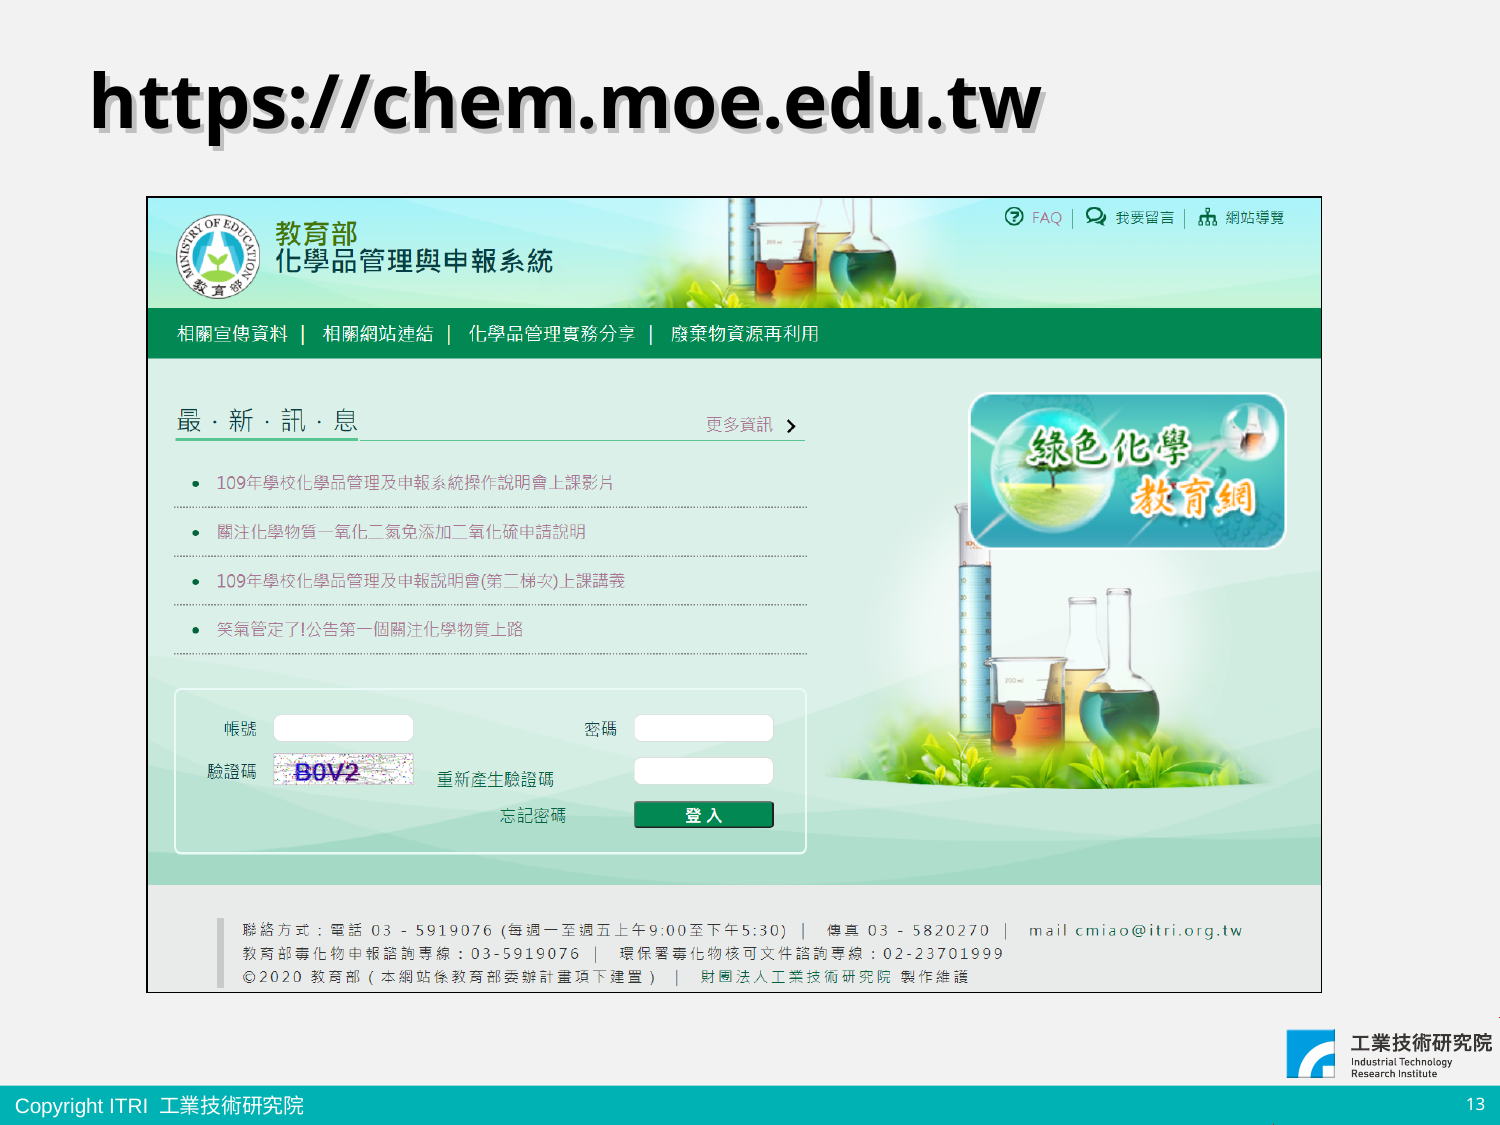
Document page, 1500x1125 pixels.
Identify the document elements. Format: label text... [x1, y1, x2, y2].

text_box <編號> [1406, 1085, 1500, 1125]
picture [147, 197, 1321, 992]
title https://chem.moe.edu.tw [73, 0, 1447, 198]
